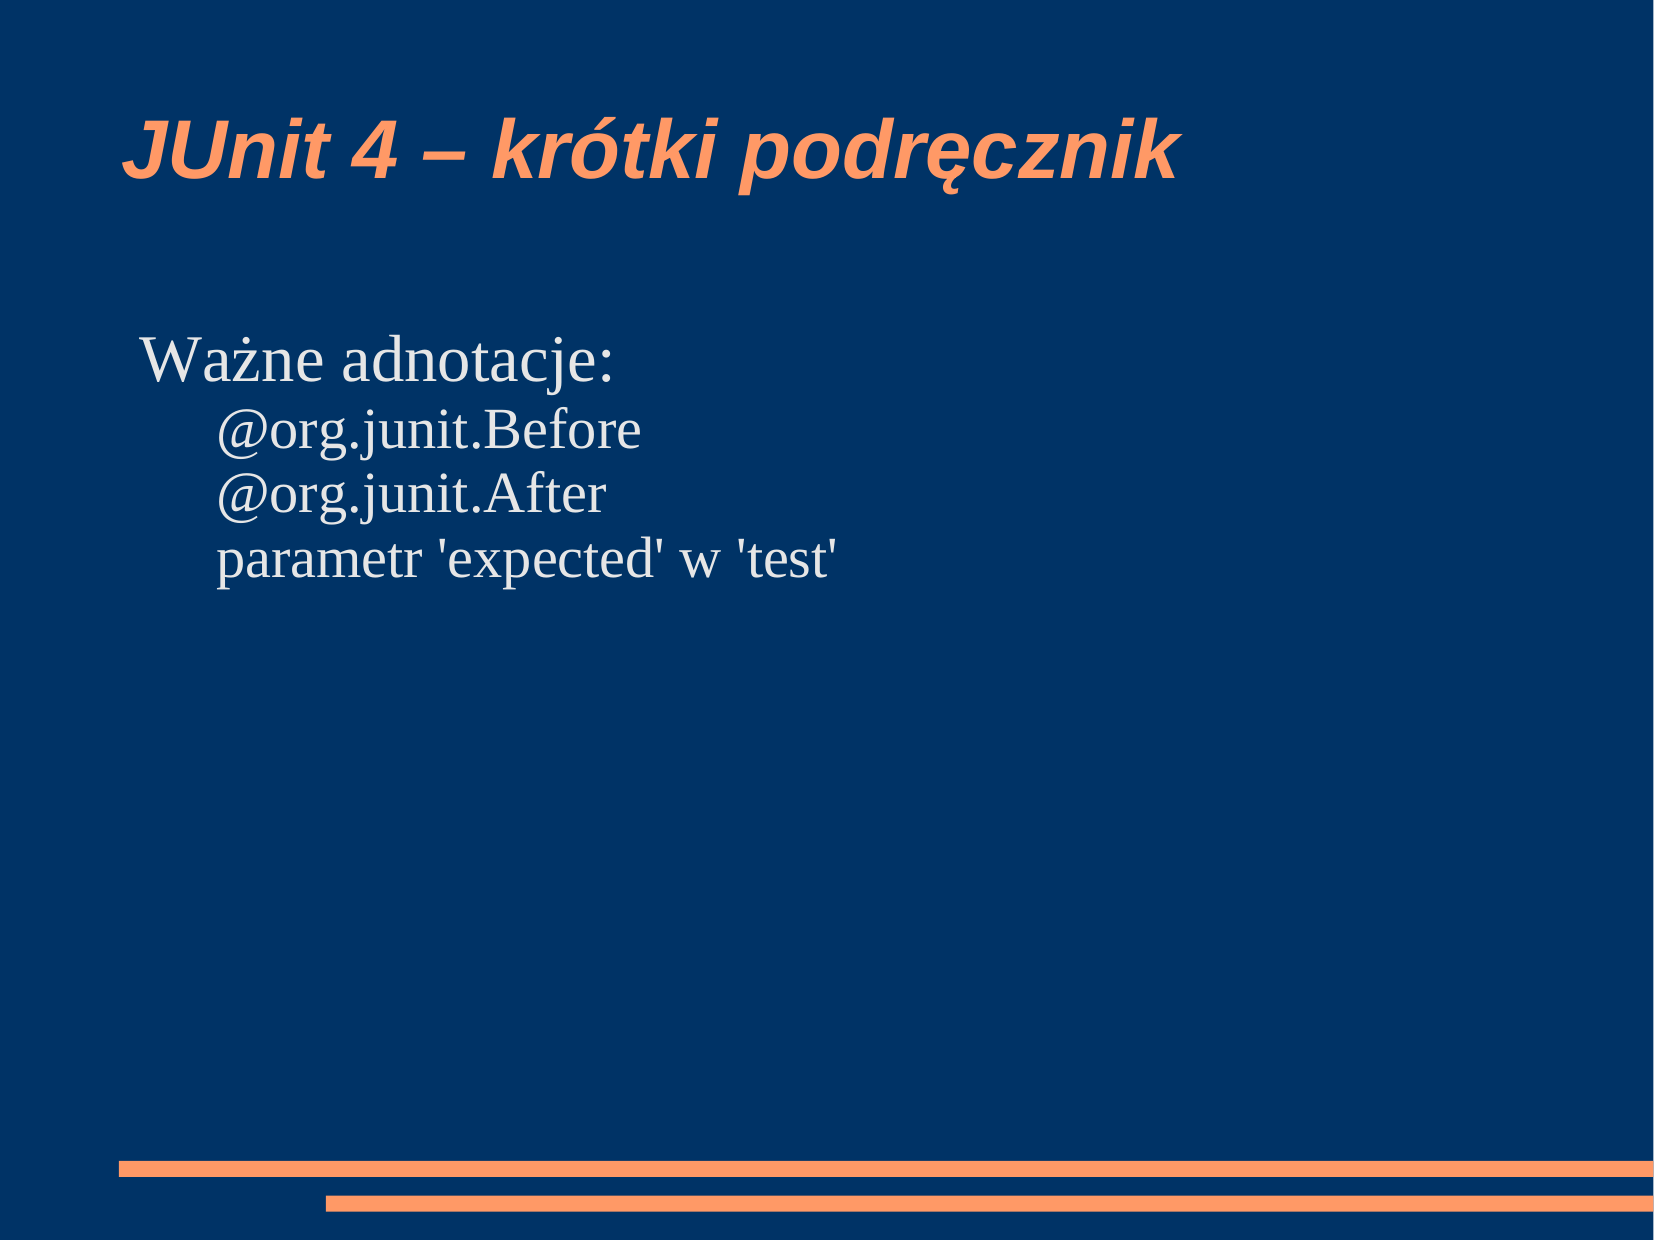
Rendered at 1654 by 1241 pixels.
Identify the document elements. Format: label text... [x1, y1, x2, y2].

list Ważne adnotacje: @org.junit.Before @org.junit.After parametr 'expected' w 'test' [121, 322, 1561, 1118]
title JUnit 4 – krótki podręcznik [121, 53, 1534, 247]
